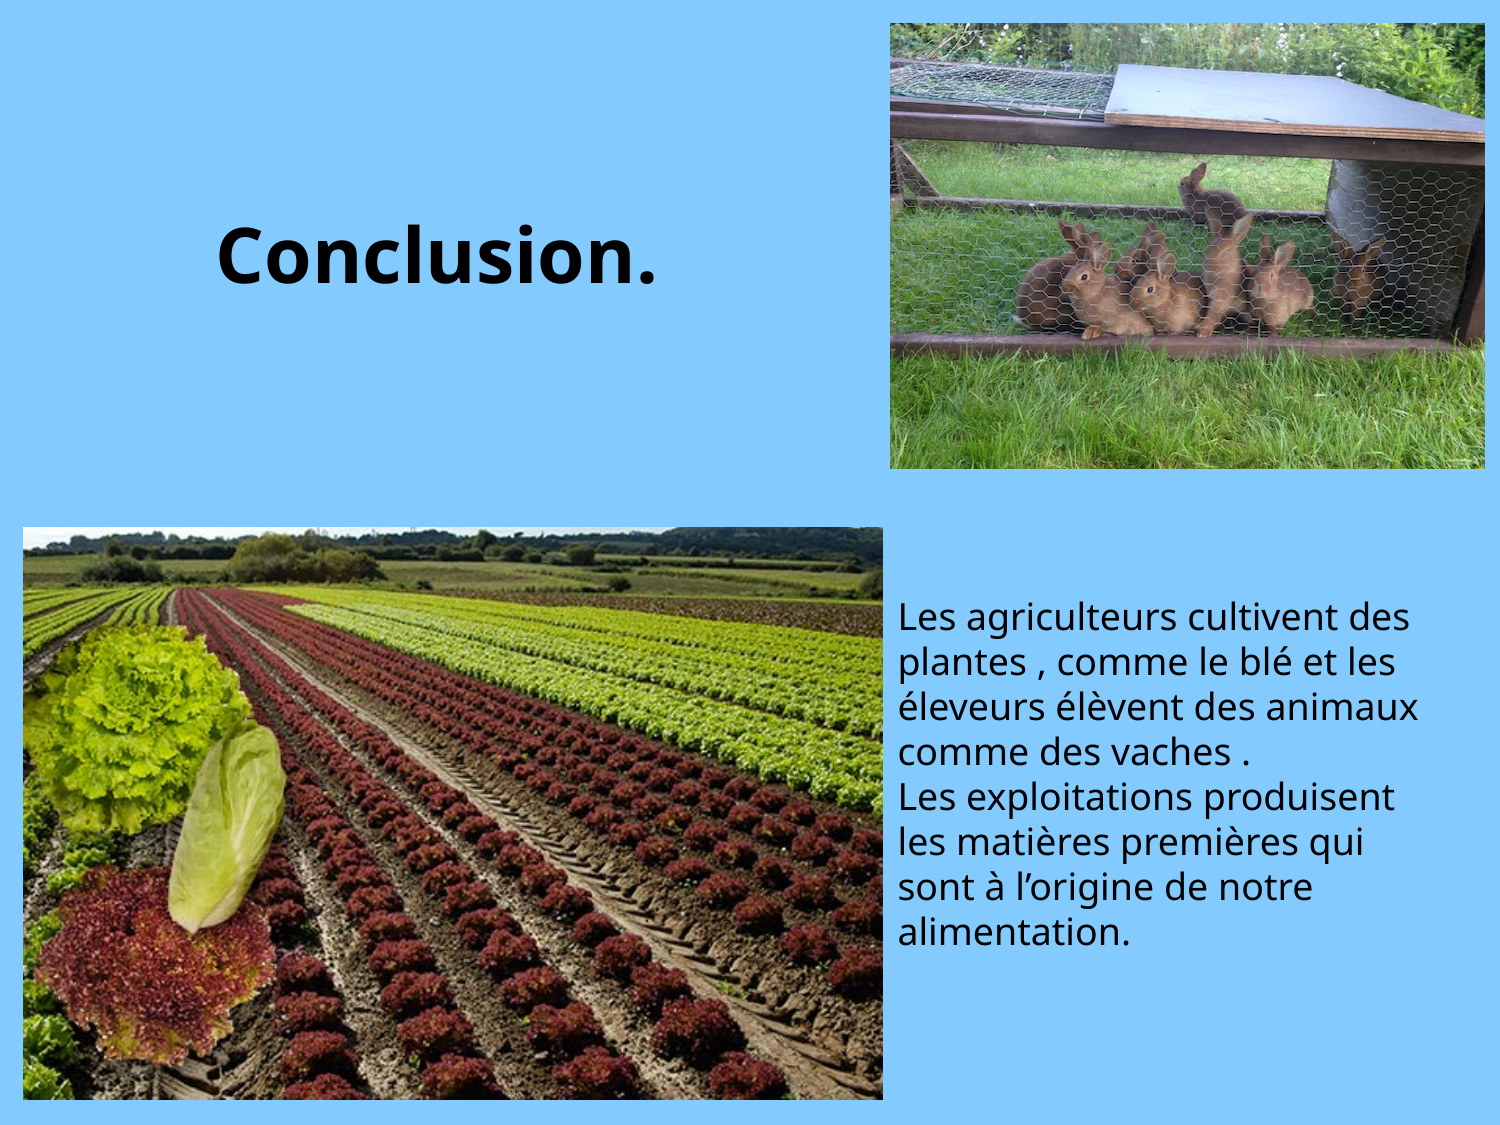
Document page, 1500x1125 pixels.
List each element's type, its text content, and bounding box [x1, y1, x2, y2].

picture [890, 23, 1485, 469]
picture [23, 527, 883, 1100]
text_box Conclusion. [70, 199, 804, 307]
text_box Les agriculteurs cultivent des plantes , comme le blé et les éleveurs élèvent des animaux comme des vaches . Les exploitations produisent les matières premières qui sont à l’origine de notre alimentation. [883, 585, 1465, 1006]
